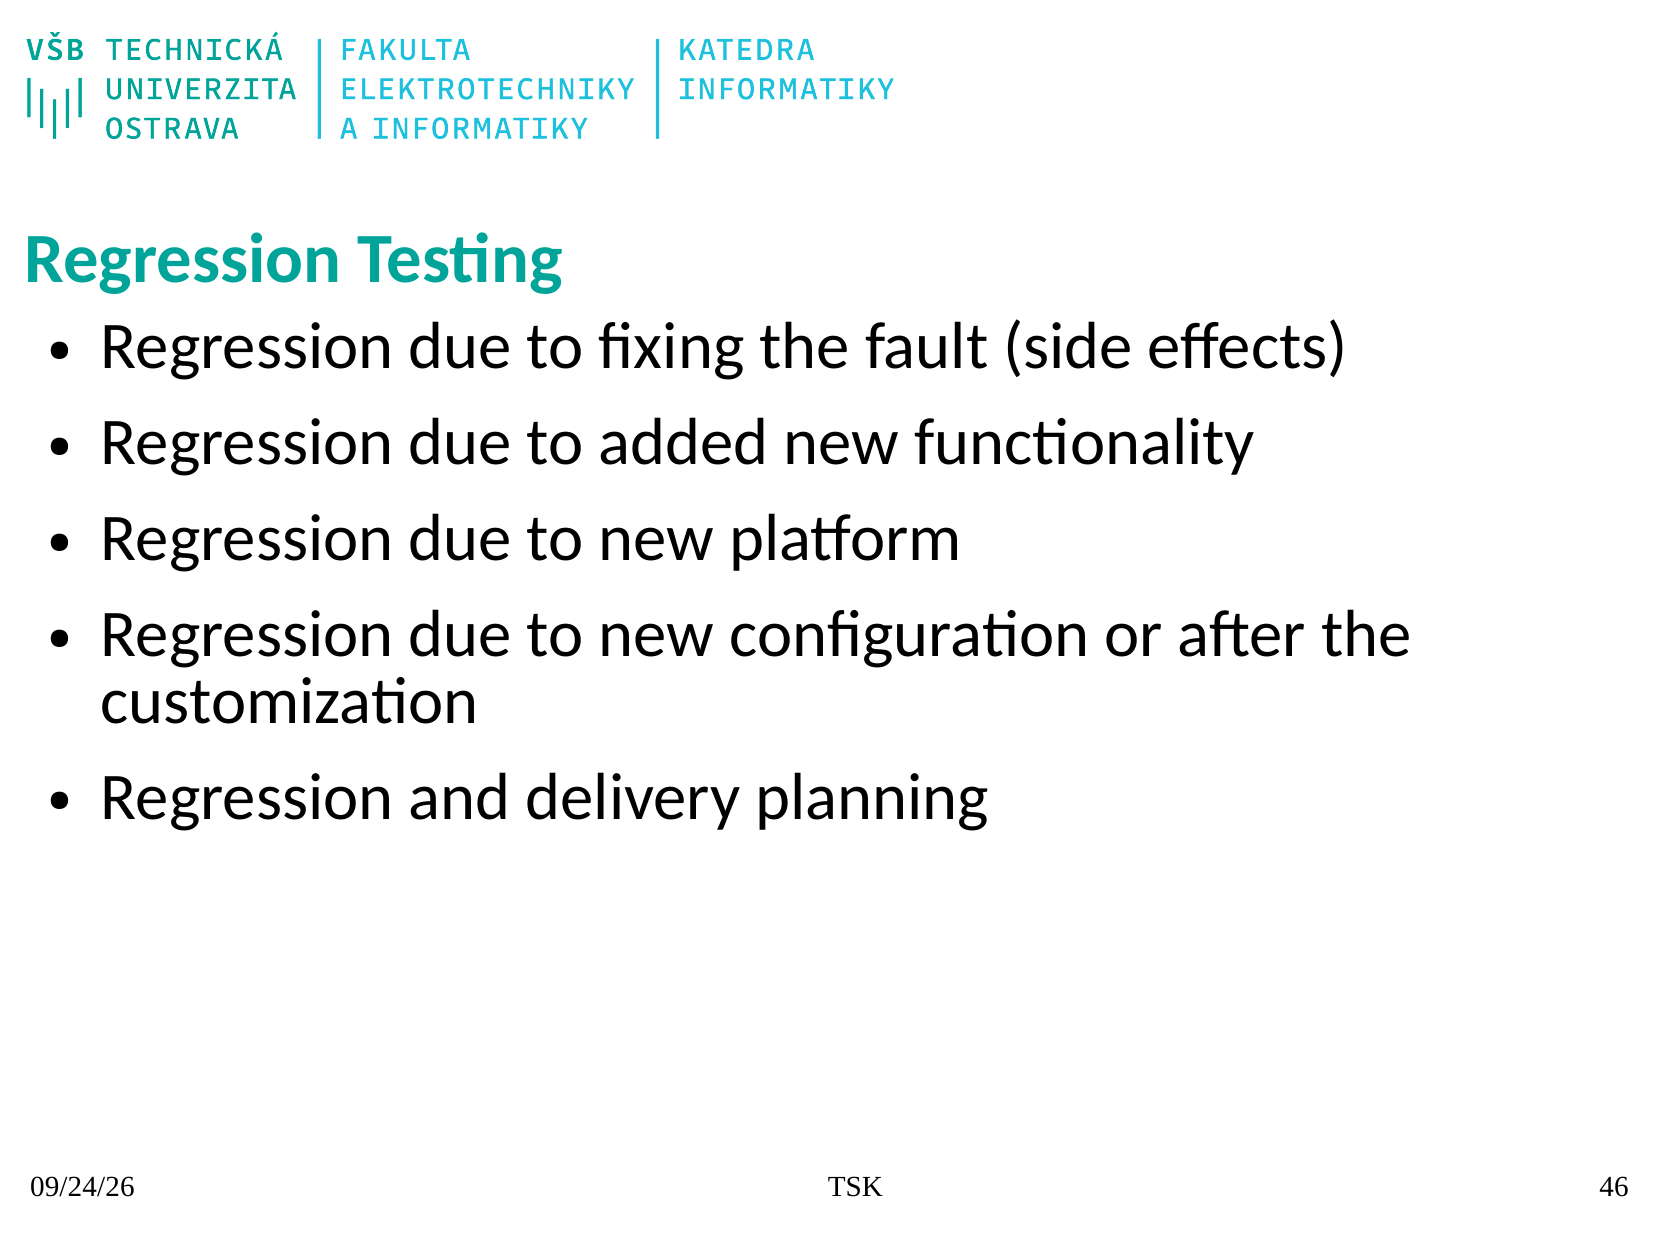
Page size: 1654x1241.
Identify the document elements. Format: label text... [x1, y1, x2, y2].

title Regression Testing [24, 169, 1629, 300]
picture [26, 31, 894, 139]
list Regression due to fixing the fault (side effects) Regression due to added new functionality Regression due to new platform Regression due to new configuration or after the customization Regression and delivery planning [30, 318, 1629, 1146]
